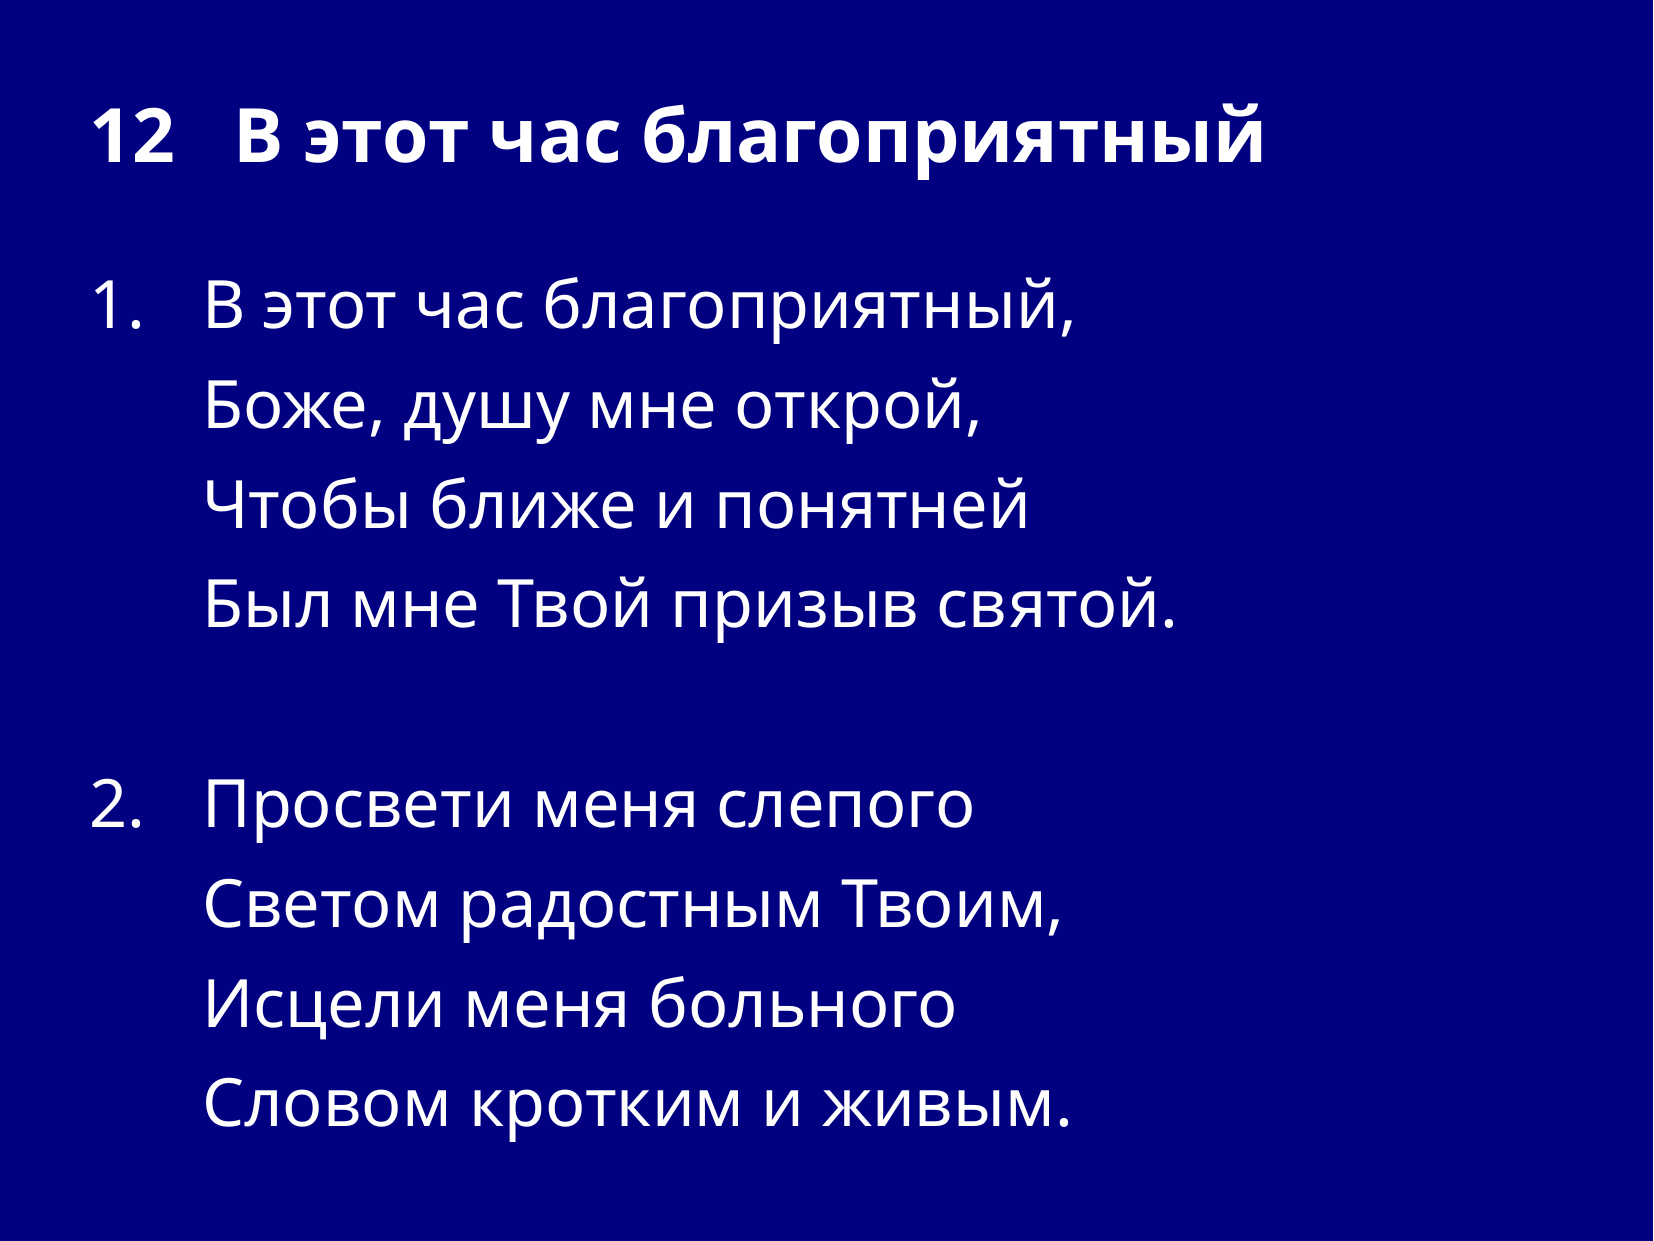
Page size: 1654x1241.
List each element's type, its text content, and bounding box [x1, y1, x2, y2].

text_box 12 В этот час благоприятный [75, 75, 1576, 188]
text_box 1. В этот час благоприятный, Боже, душу мне открой, Чтобы ближе и понятней Был мне Твой призыв святой. 2. Просвети меня слепого Светом радостным Твоим, Исцели меня больного Словом кротким и живым. [75, 188, 1576, 1163]
